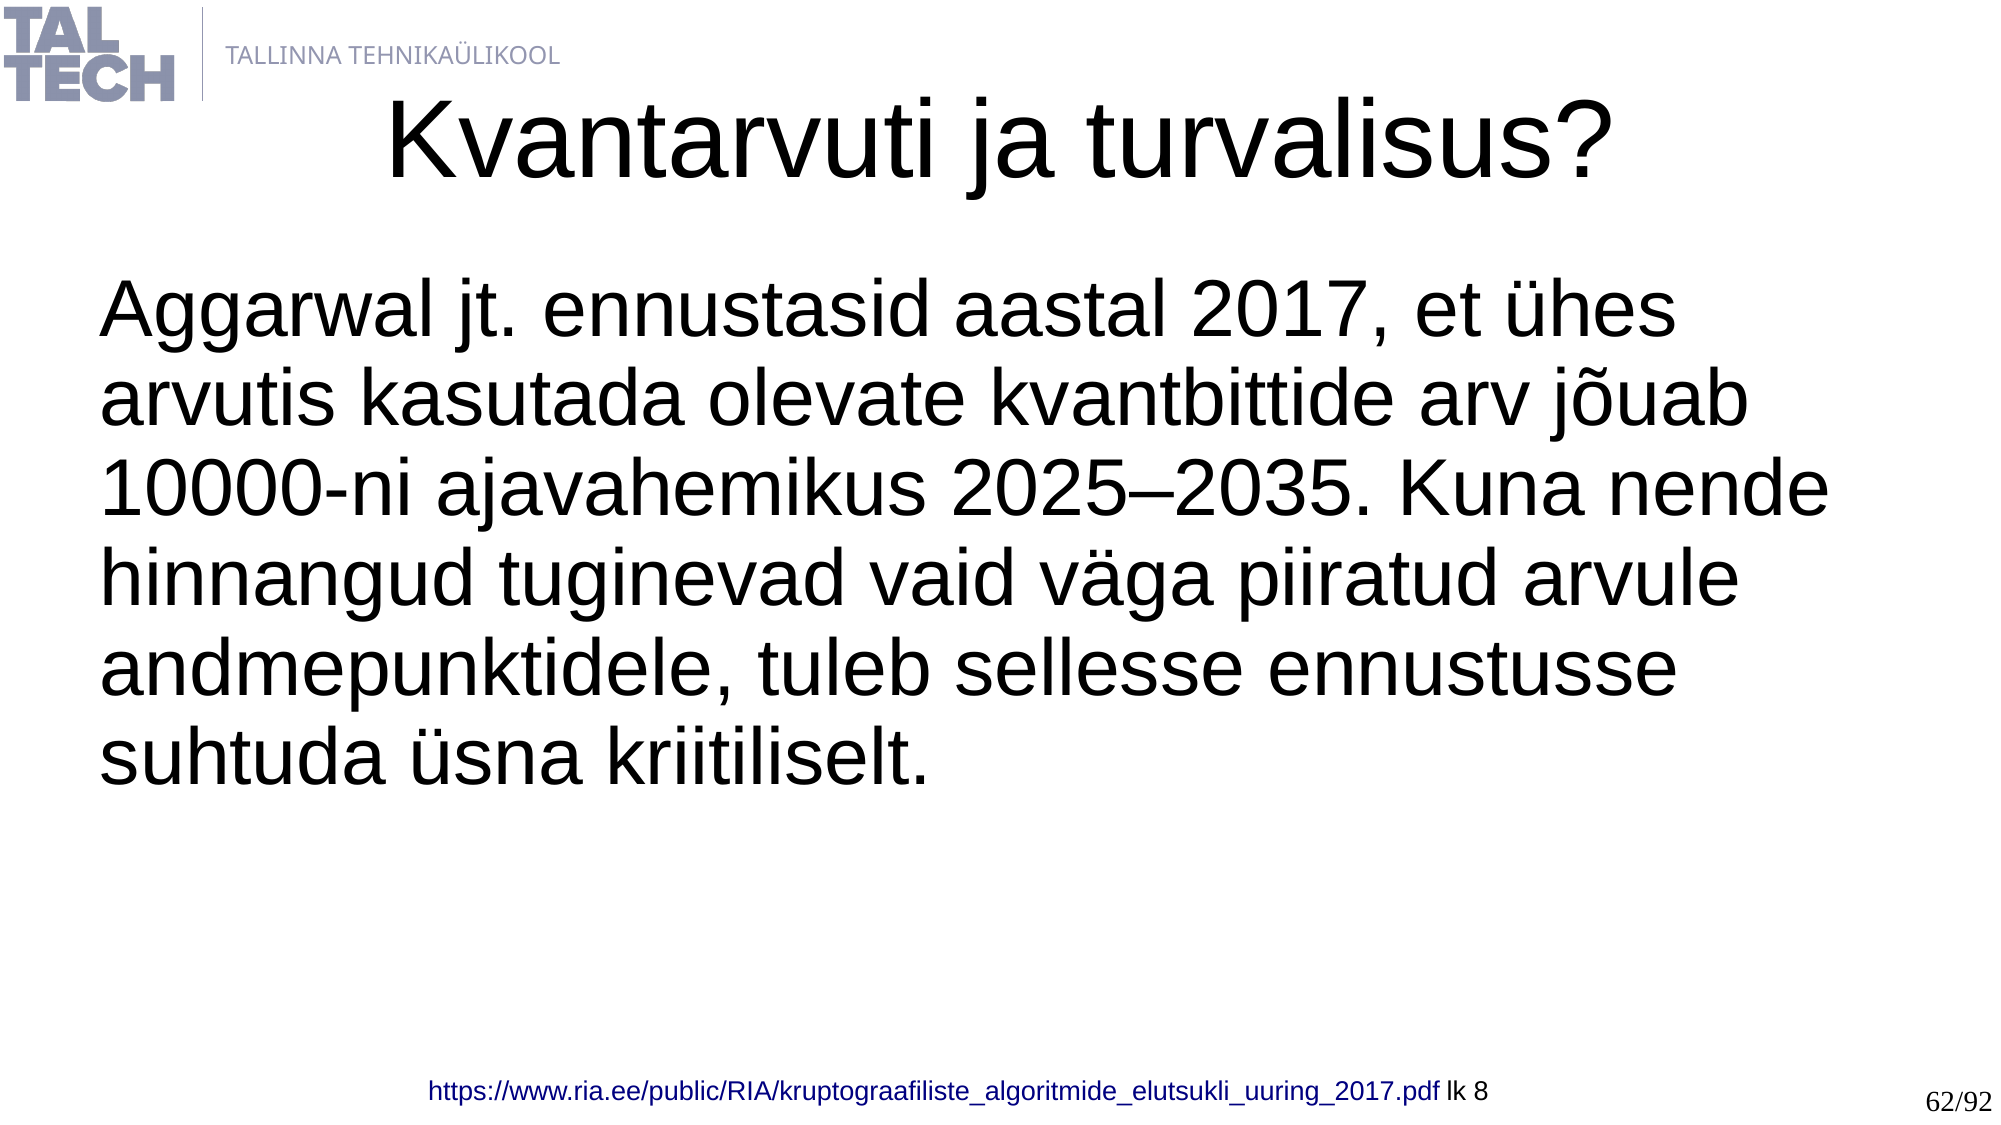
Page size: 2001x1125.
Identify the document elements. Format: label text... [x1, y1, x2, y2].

text_box https://www.ria.ee/public/RIA/kruptograafiliste_algoritmide_elutsukli_uuring_2017.pdf lk 8 [413, 1069, 1512, 1117]
picture [0, 0, 178, 107]
list Aggarwal jt. ennustasid aastal 2017, et ühes arvutis kasutada olevate kvantbittide arv jõuab 10000-ni ajavahemikus 2025–2035. Kuna nende hinnangud tuginevad vaid väga piiratud arvule andmepunktidele, tuleb sellesse ennustusse suhtuda üsna kriitiliselt. [99, 263, 1901, 957]
title Kvantarvuti ja turvalisus? [99, 44, 1901, 233]
